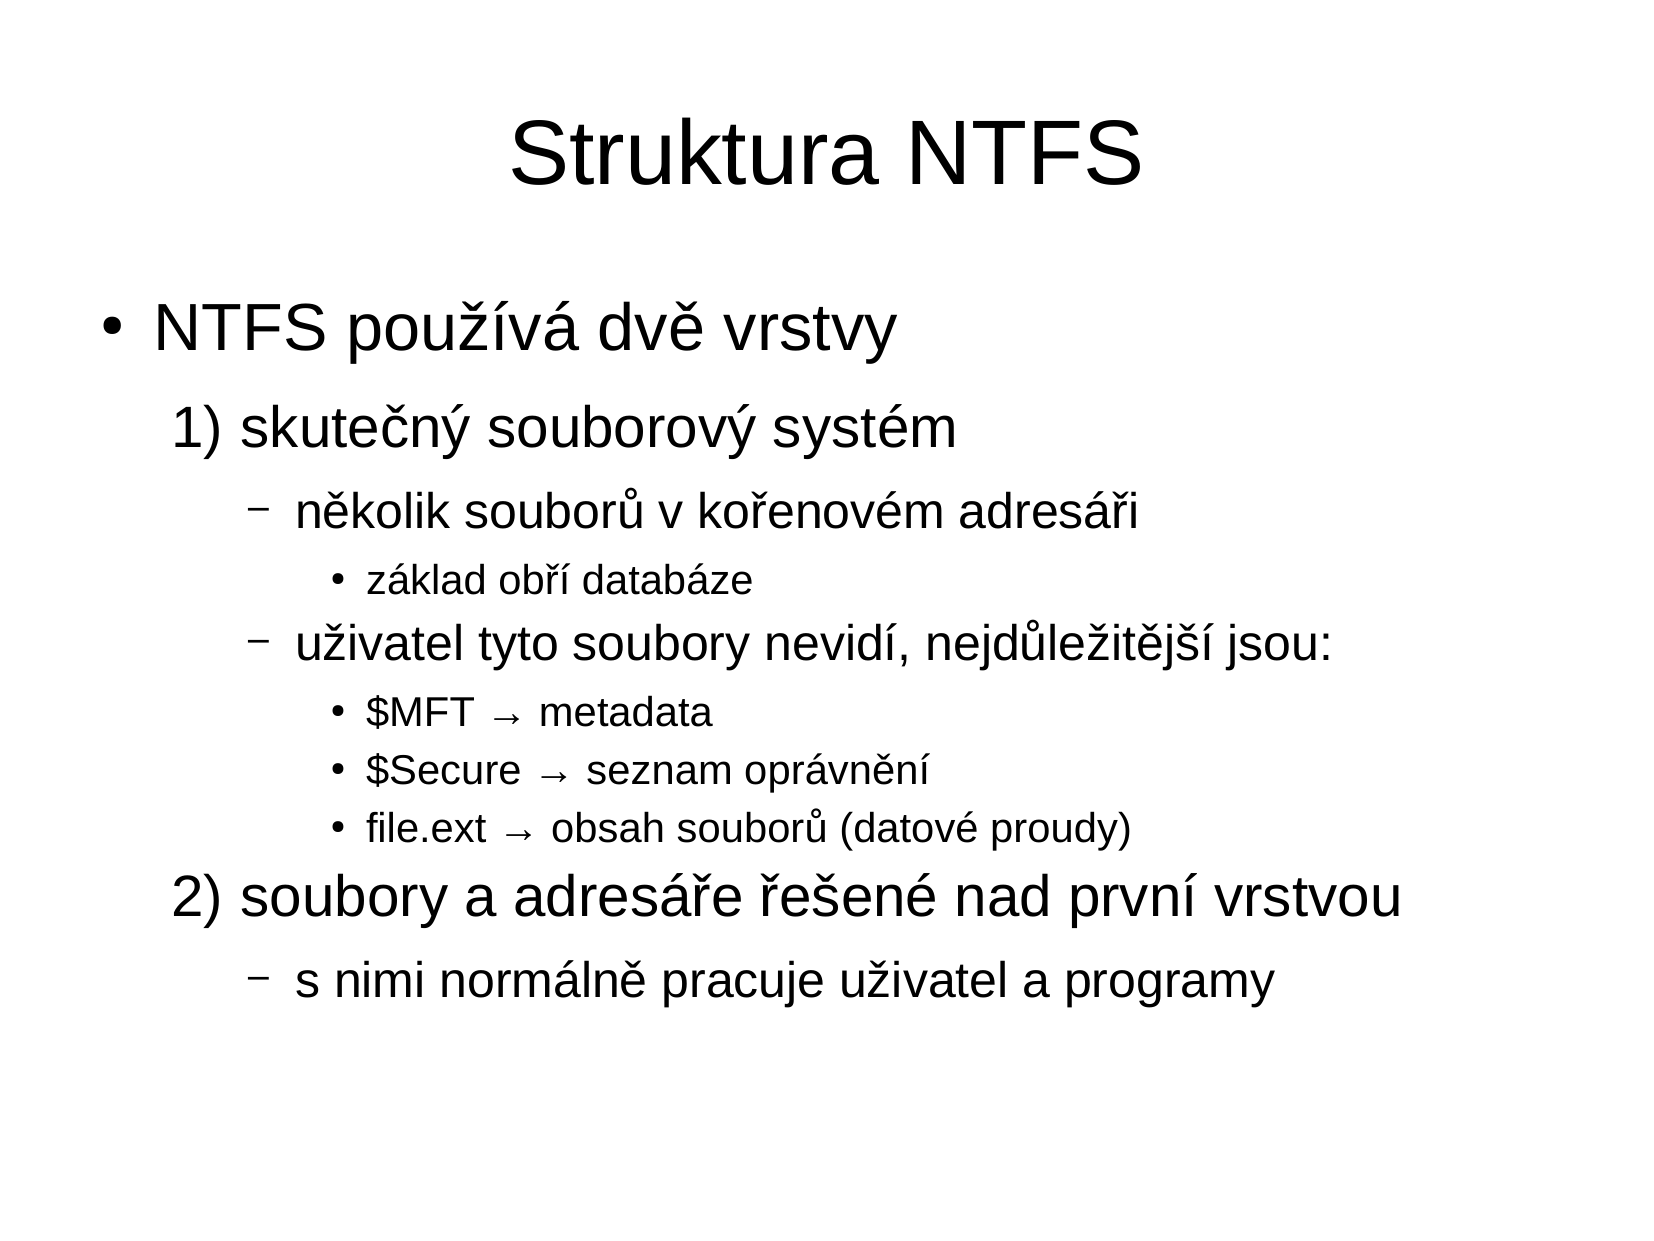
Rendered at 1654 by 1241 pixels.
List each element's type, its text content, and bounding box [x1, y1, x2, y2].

title Struktura NTFS [82, 49, 1571, 257]
list NTFS používá dvě vrstvy skutečný souborový systém několik souborů v kořenovém adresáři základ obří databáze uživatel tyto soubory nevidí, nejdůležitější jsou: $MFT → metadata $Secure → seznam oprávnění file.ext → obsah souborů (datové proudy) soubory a adresáře řešené nad první vrstvou s nimi normálně pracuje uživatel a programy [82, 290, 1571, 1010]
